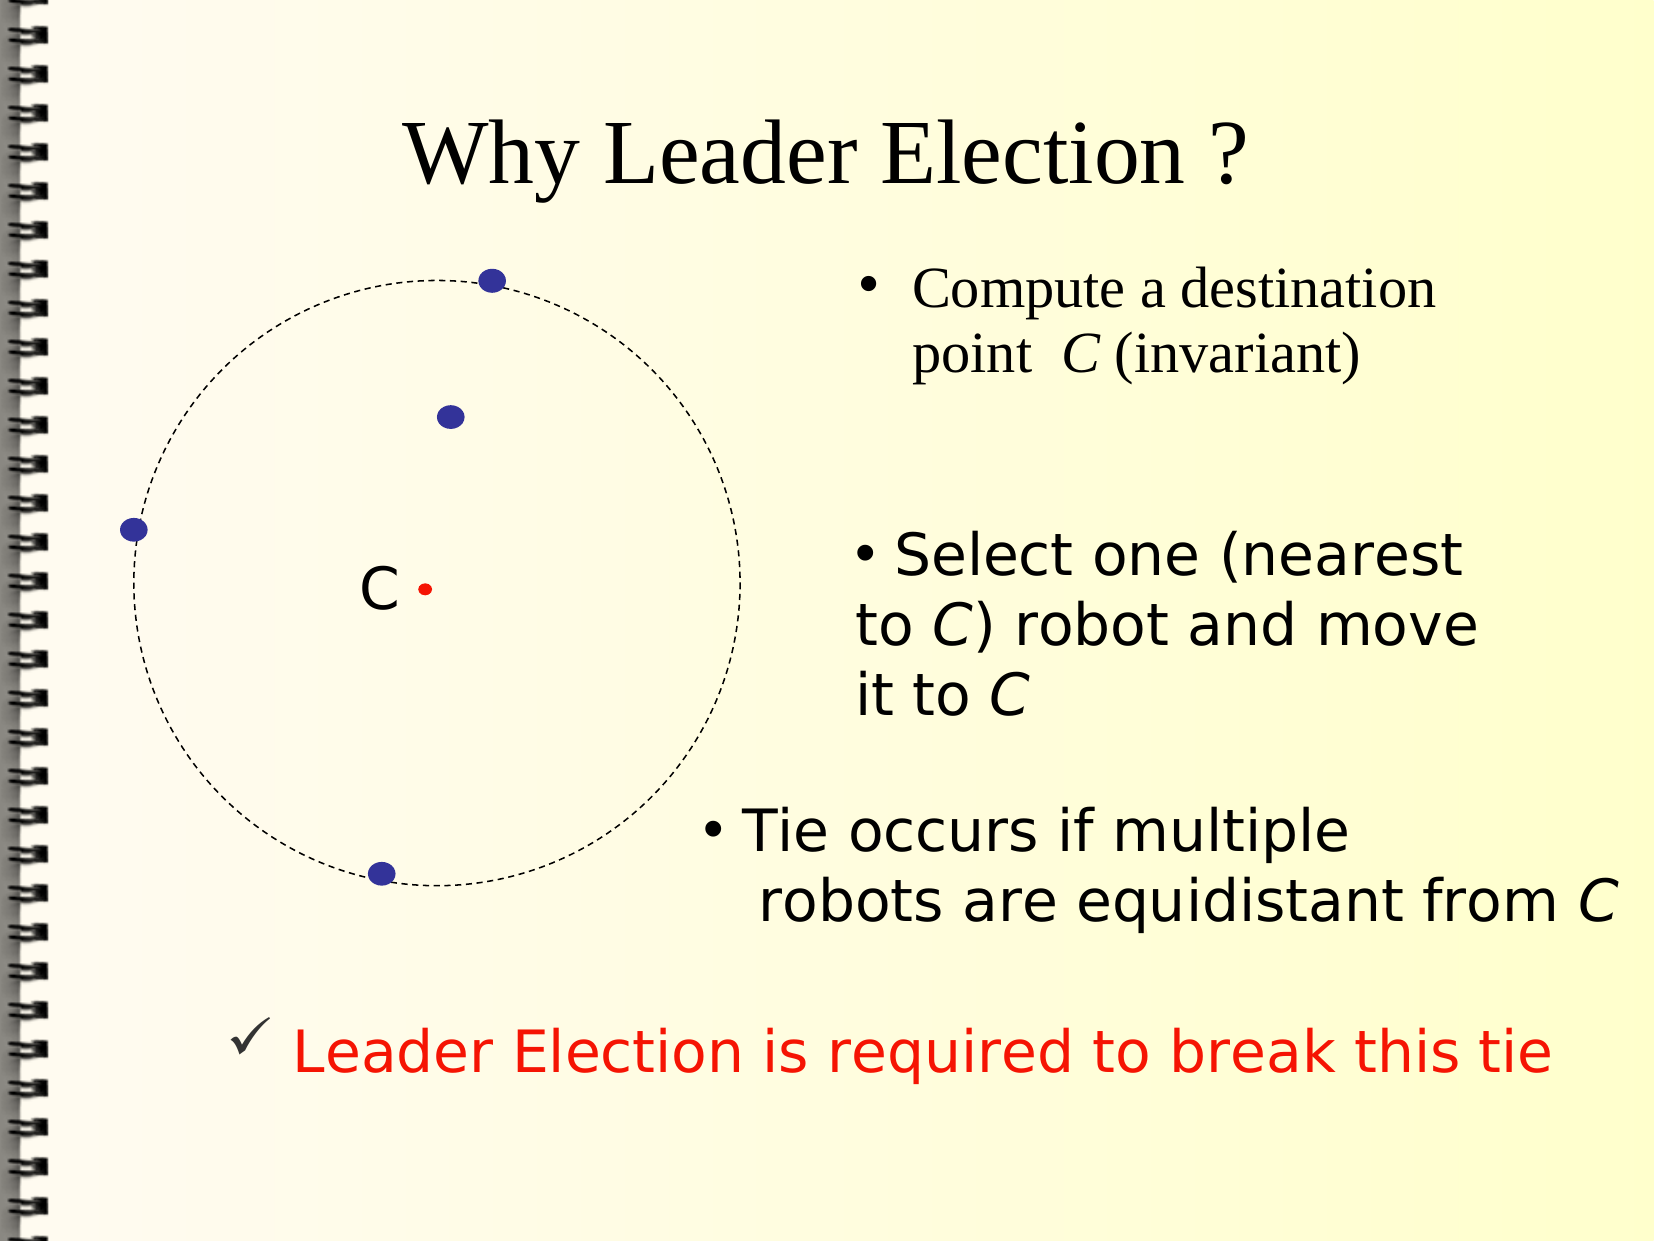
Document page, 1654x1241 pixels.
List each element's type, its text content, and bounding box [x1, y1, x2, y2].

title Why Leader Election ? [82, 49, 1571, 257]
text_box Leader Election is required to break this tie [211, 1006, 1570, 1092]
text_box [367, 861, 396, 886]
picture [0, 0, 1654, 1241]
text_box [478, 268, 506, 293]
text_box Tie occurs if multiple robots are equidistant from C [688, 785, 1653, 941]
text_box [120, 517, 148, 542]
text_box C [345, 544, 416, 630]
text_box [418, 583, 433, 596]
list Compute a destination point C (invariant) [826, 247, 1503, 538]
text_box Select one (nearest to C) robot and move it to C [840, 509, 1531, 735]
text_box [436, 405, 465, 429]
